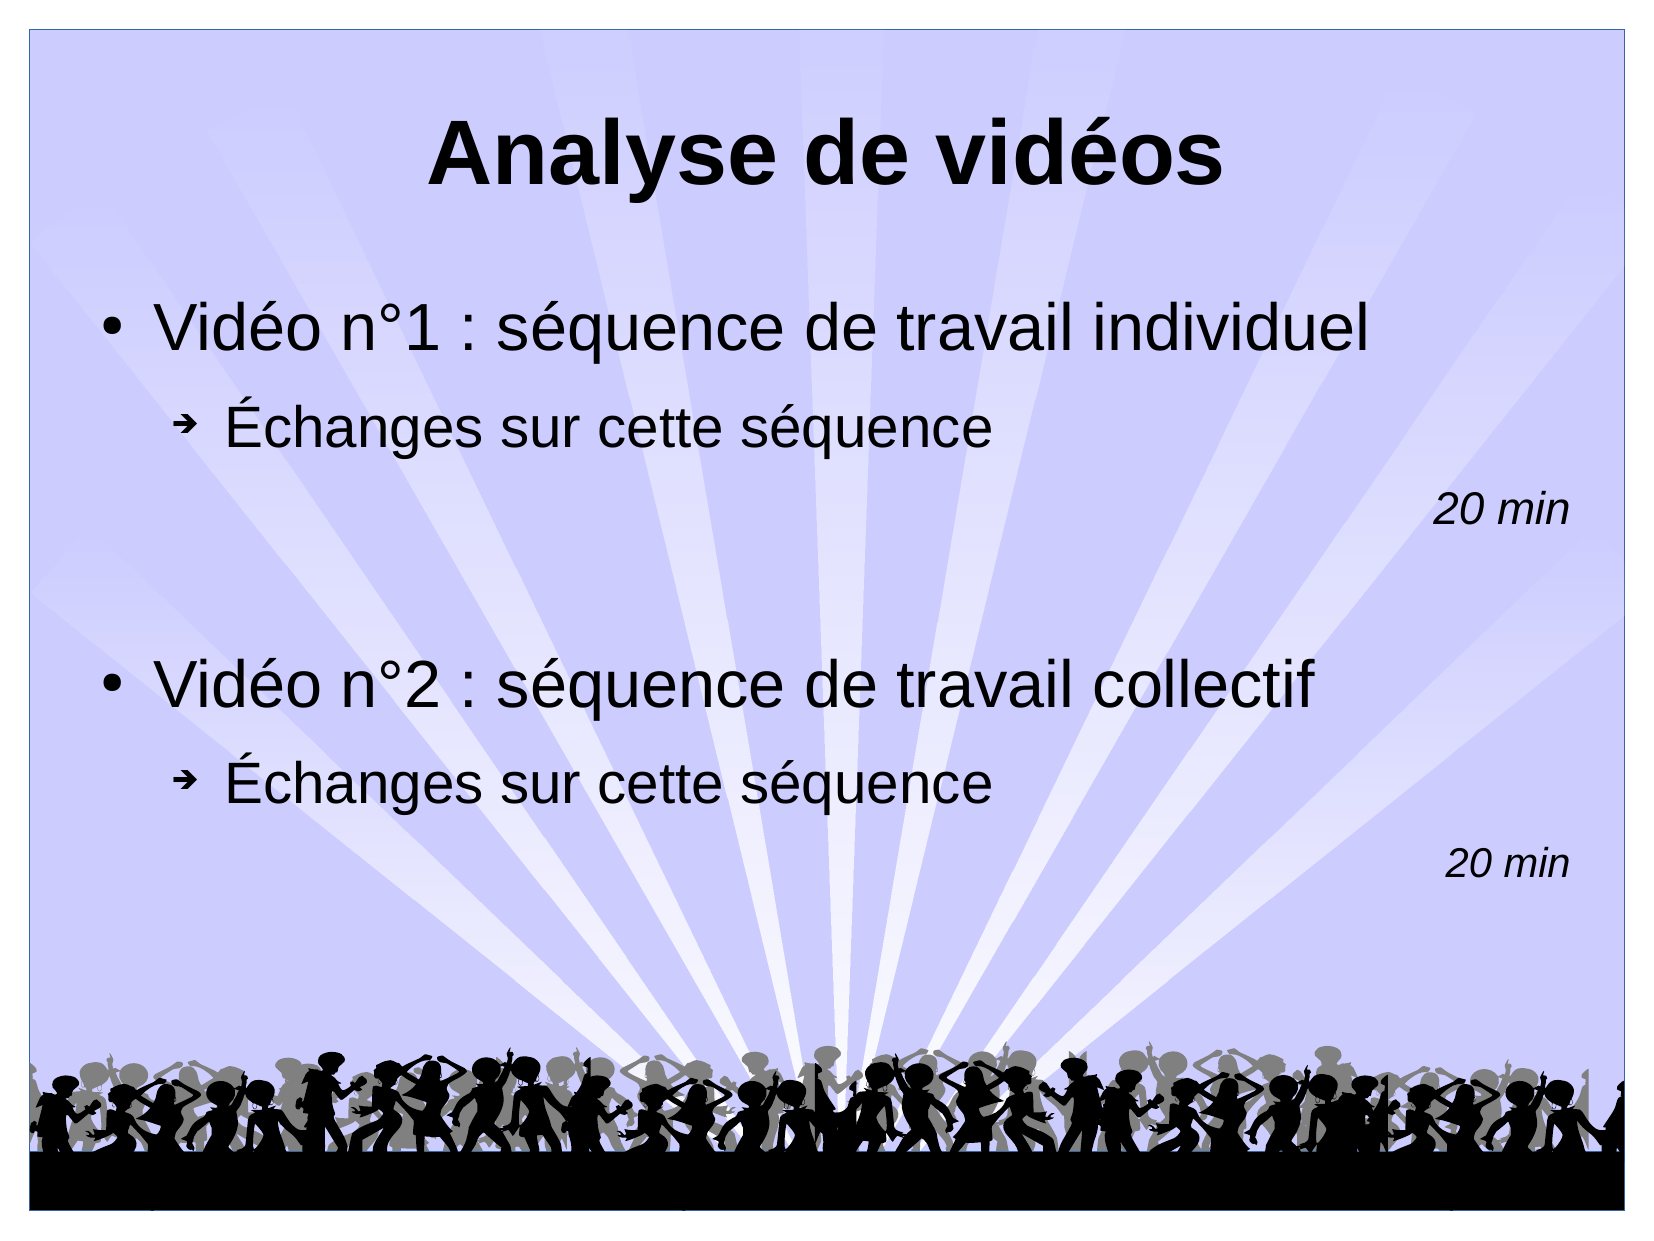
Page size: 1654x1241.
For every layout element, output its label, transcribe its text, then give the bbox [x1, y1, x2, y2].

title Analyse de vidéos [82, 49, 1571, 257]
list Vidéo n°1 : séquence de travail individuel Échanges sur cette séquence 20 min Vidéo n°2 : séquence de travail collectif Échanges sur cette séquence 20 min [82, 290, 1571, 1010]
